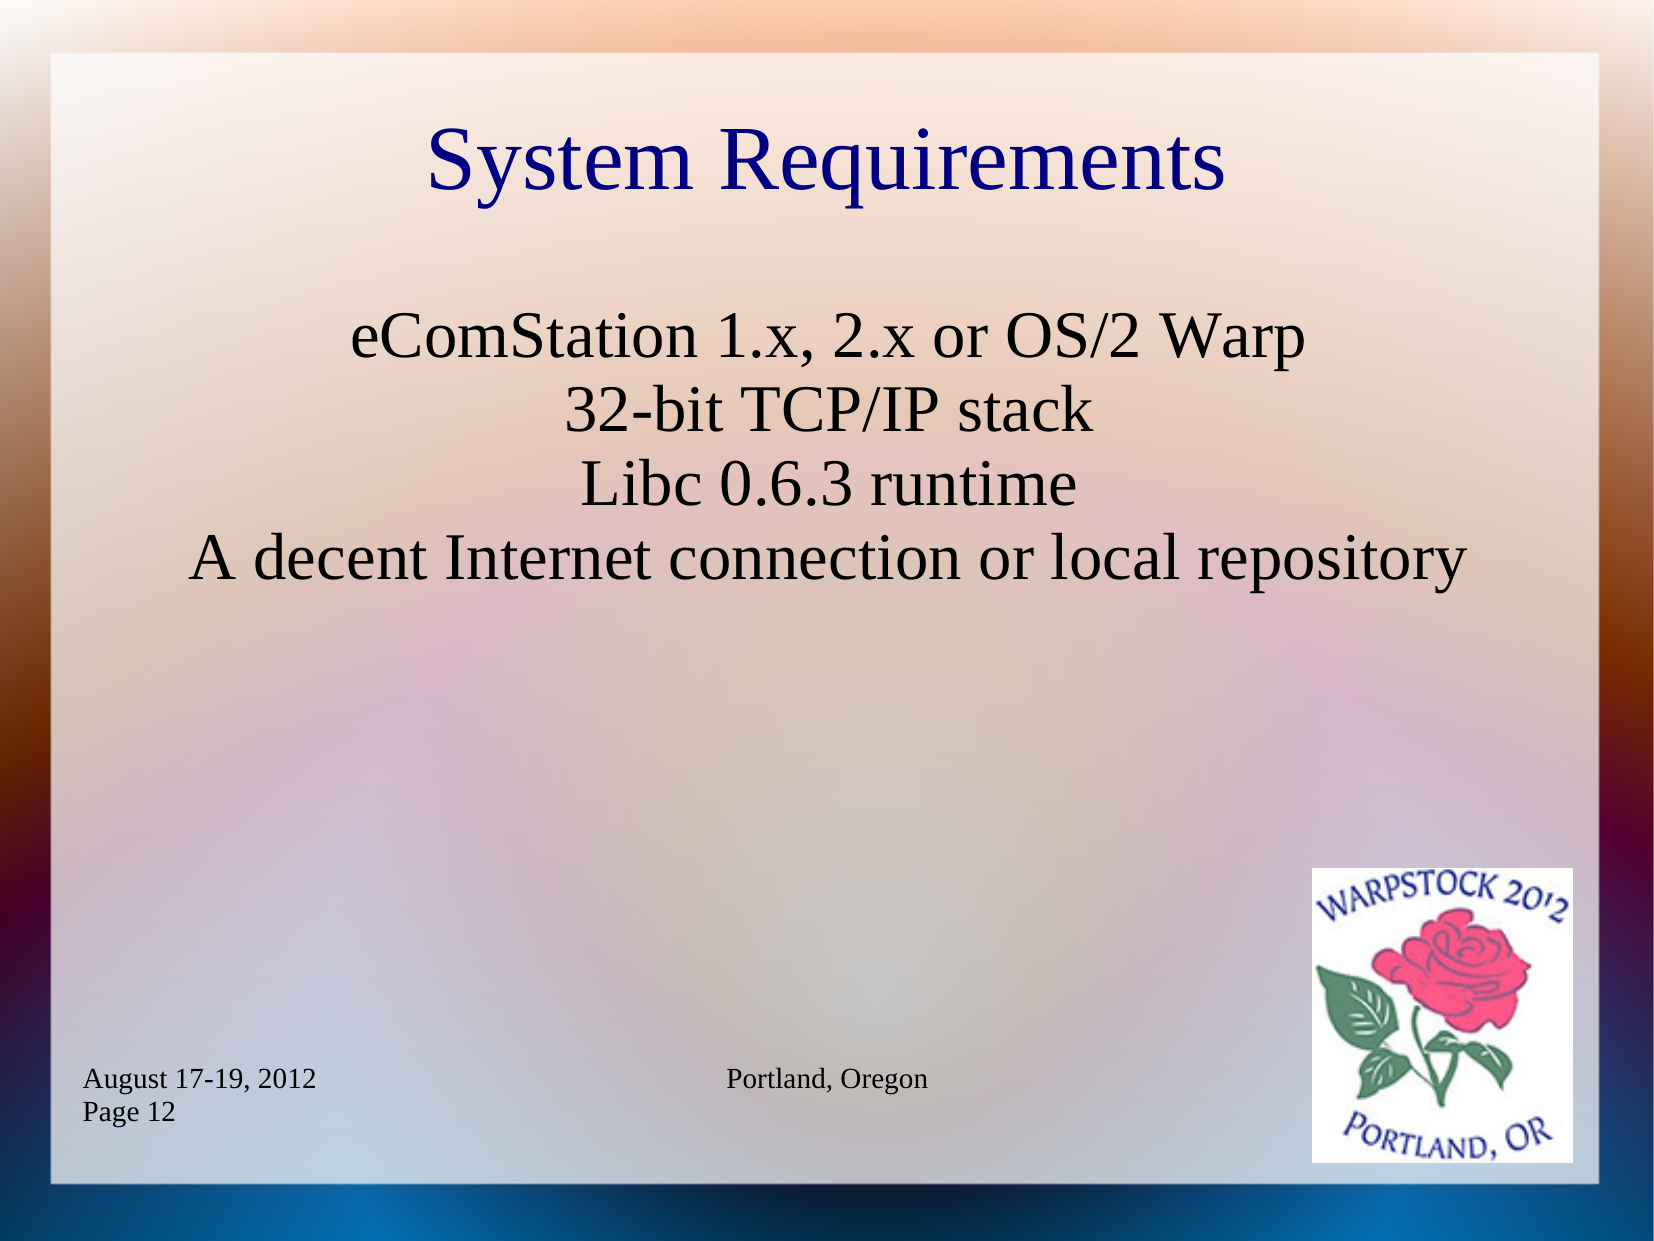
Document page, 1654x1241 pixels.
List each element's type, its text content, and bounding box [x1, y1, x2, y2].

subtitle eComStation 1.x, 2.x or OS/2 Warp 32-bit TCP/IP stack Libc 0.6.3 runtime A decent Internet connection or local repository [82, 297, 1571, 1043]
title System Requirements [82, 62, 1571, 256]
picture [0, 0, 1654, 1241]
